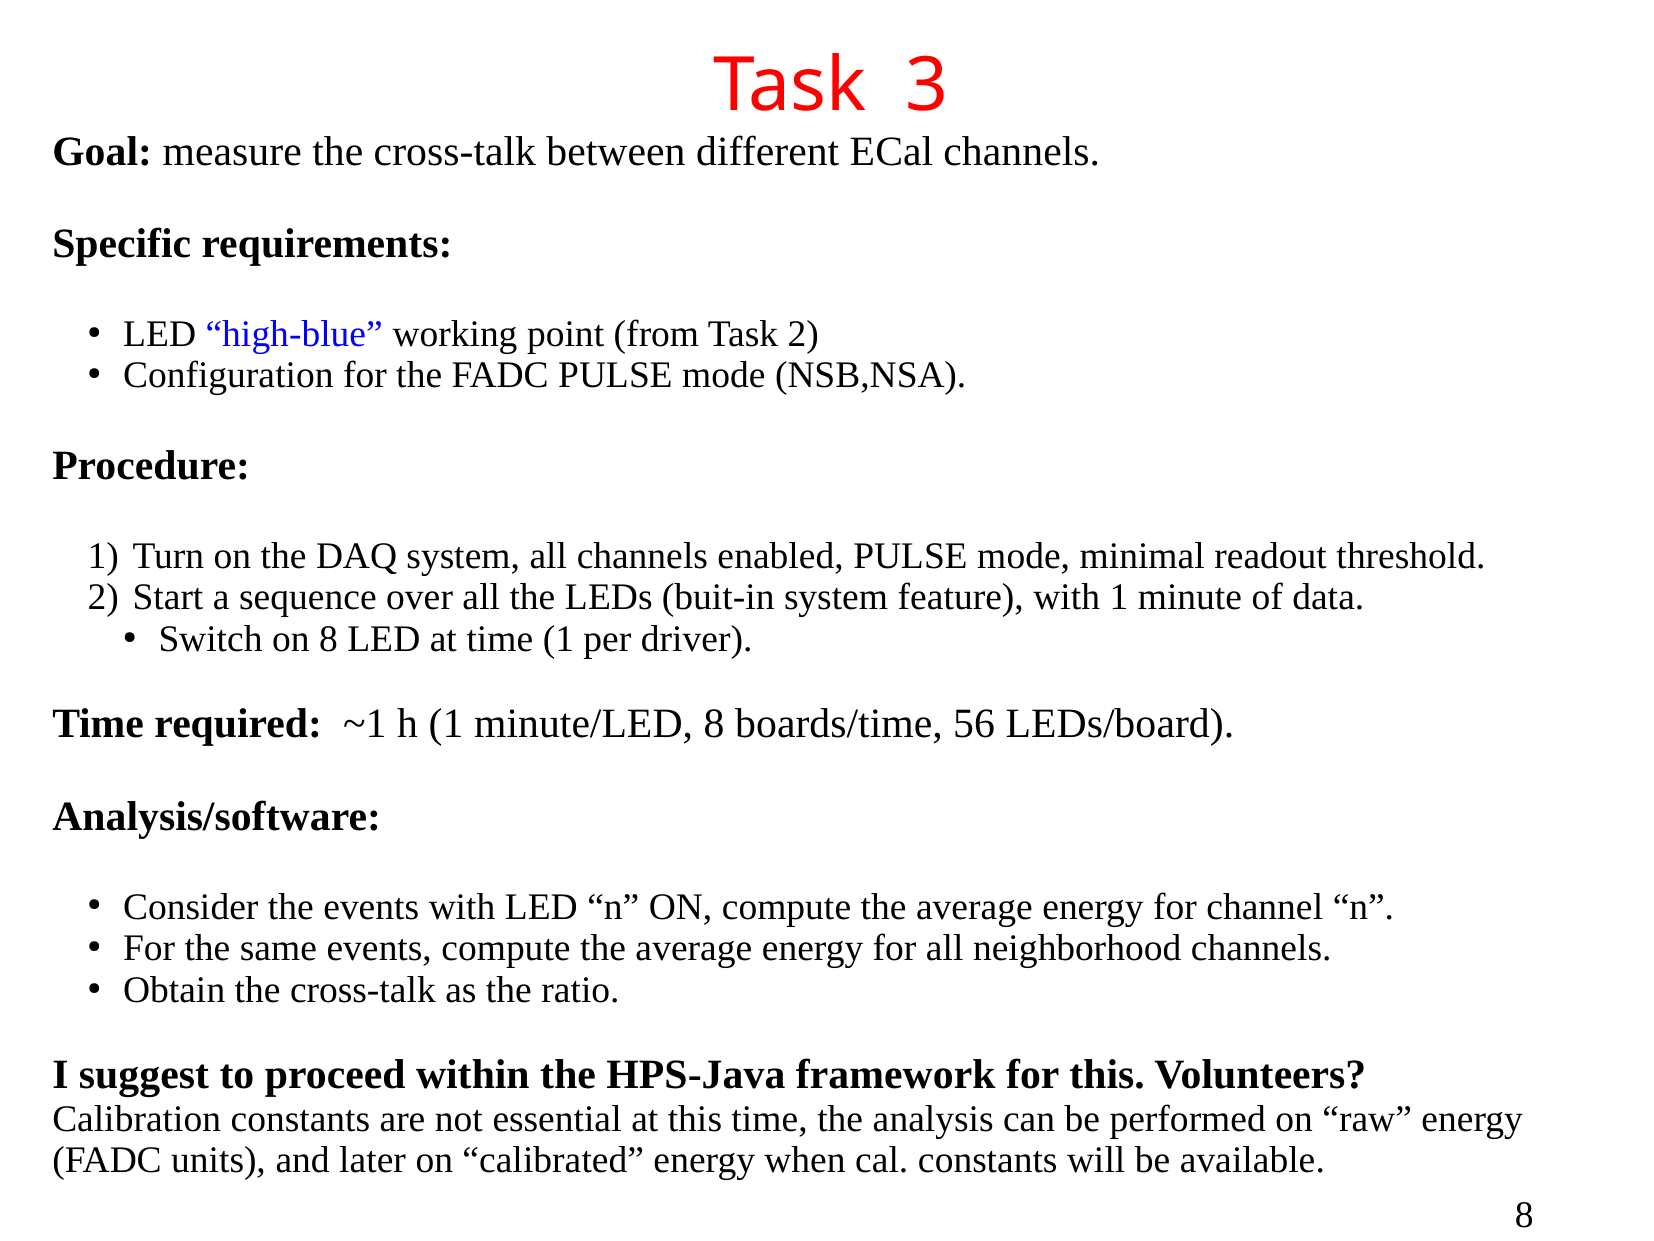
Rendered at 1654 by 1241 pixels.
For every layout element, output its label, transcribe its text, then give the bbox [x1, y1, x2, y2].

title Task 3 [86, 11, 1576, 120]
text_box Goal: measure the cross-talk between different ECal channels. Specific requirements: LED “high-blue” working point (from Task 2) Configuration for the FADC PULSE mode (NSB,NSA). Procedure: Turn on the DAQ system, all channels enabled, PULSE mode, minimal readout threshold. Start a sequence over all the LEDs (buit-in system feature), with 1 minute of data. Switch on 8 LED at time (1 per driver). Time required: ~1 h (1 minute/LED, 8 boards/time, 56 LEDs/board). Analysis/software: Consider the events with LED “n” ON, compute the average energy for channel “n”. For the same events, compute the average energy for all neighborhood channels. Obtain the cross-talk as the ratio. I suggest to proceed within the HPS-Java framework for this. Volunteers? Calibration constants are not essential at this time, the analysis can be performed on “raw” energy (FADC units), and later on “calibrated” energy when cal. constants will be available. [37, 120, 1654, 1241]
